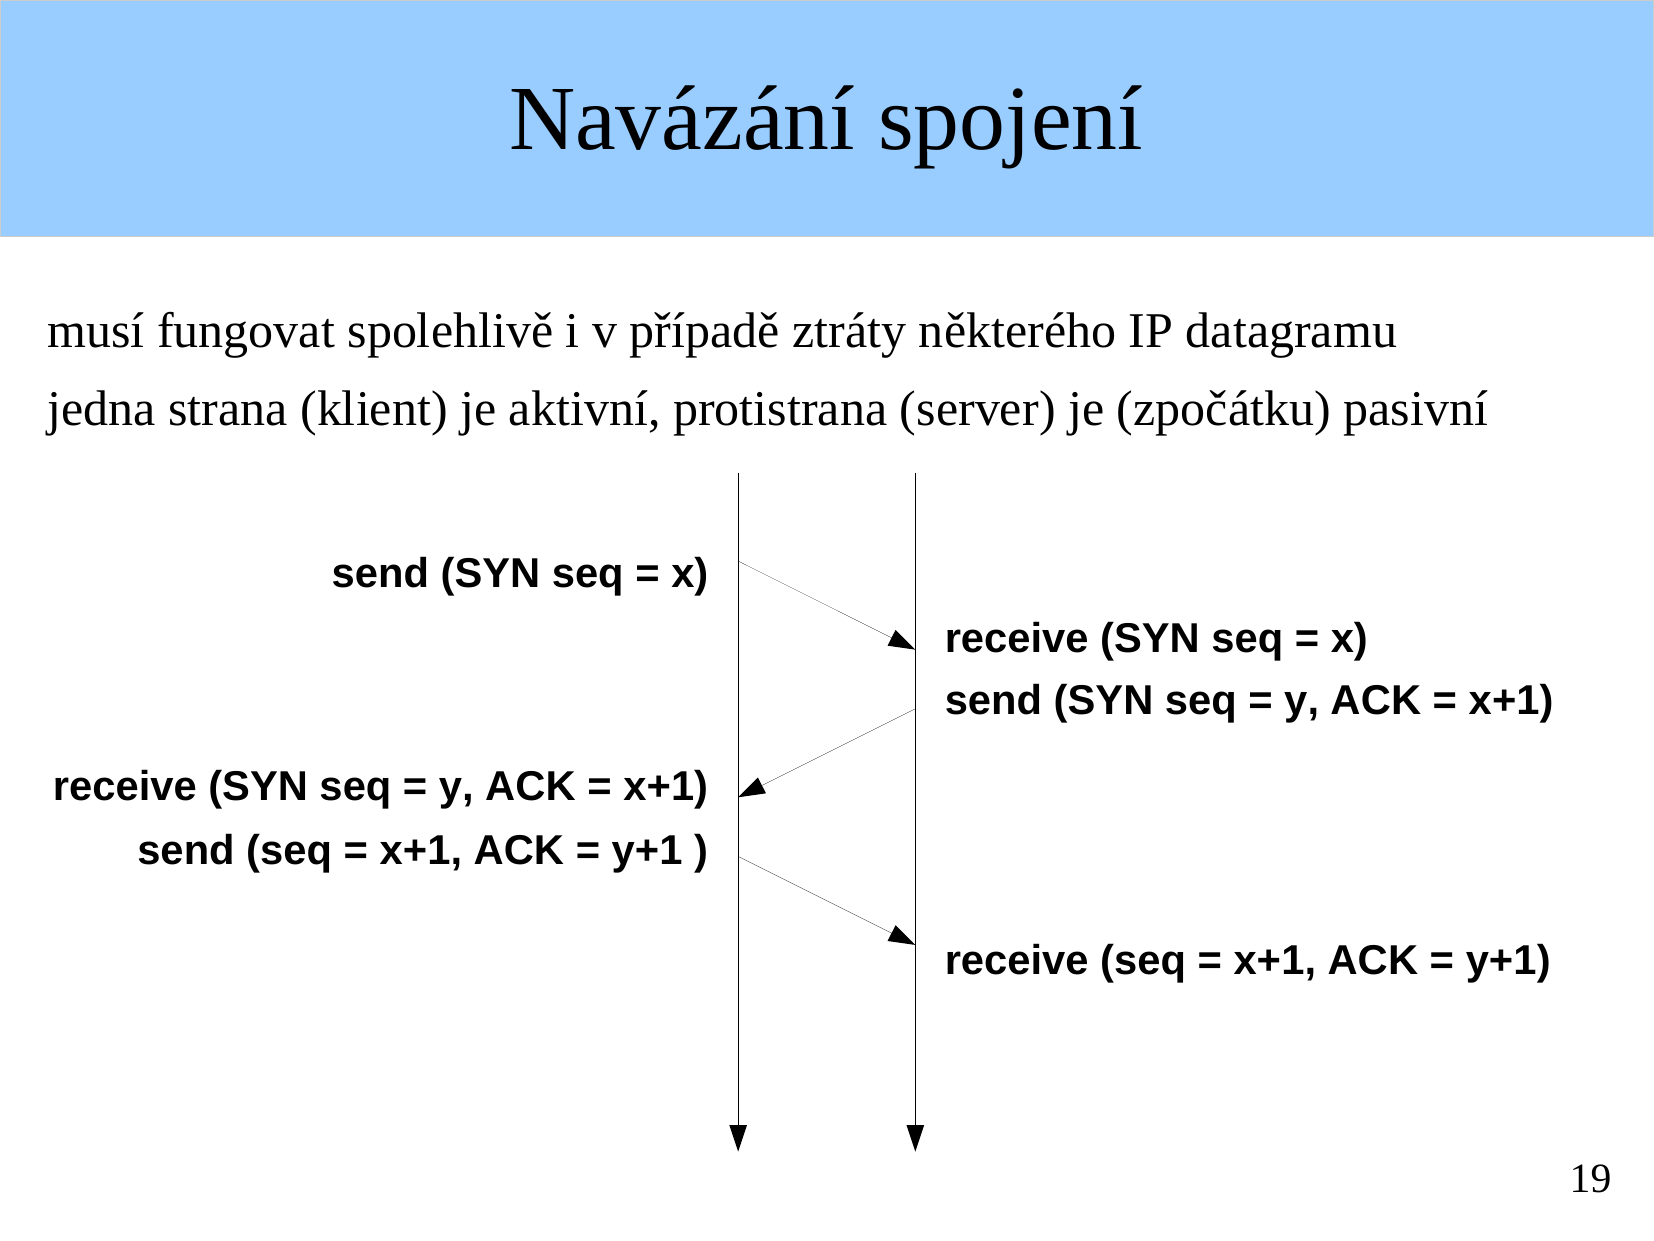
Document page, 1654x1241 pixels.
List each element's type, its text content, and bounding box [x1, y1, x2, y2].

text_box receive (SYN seq = y, ACK = x+1) [59, 744, 709, 827]
text_box send (SYN seq = x) [324, 525, 709, 621]
text_box receive (SYN seq = x) [944, 596, 1388, 661]
title Navázání spojení [0, 0, 1654, 237]
list musí fungovat spolehlivě i v případě ztráty některého IP datagramu jedna strana (klient) je aktivní, protistrana (server) je (zpočátku) pasivní [29, 303, 1595, 497]
text_box send (SYN seq = y, ACK = x+1) [944, 661, 1595, 739]
text_box send (seq = x+1, ACK = y+1 ) [112, 809, 709, 892]
text_box receive (seq = x+1, ACK = y+1) [944, 915, 1565, 1004]
